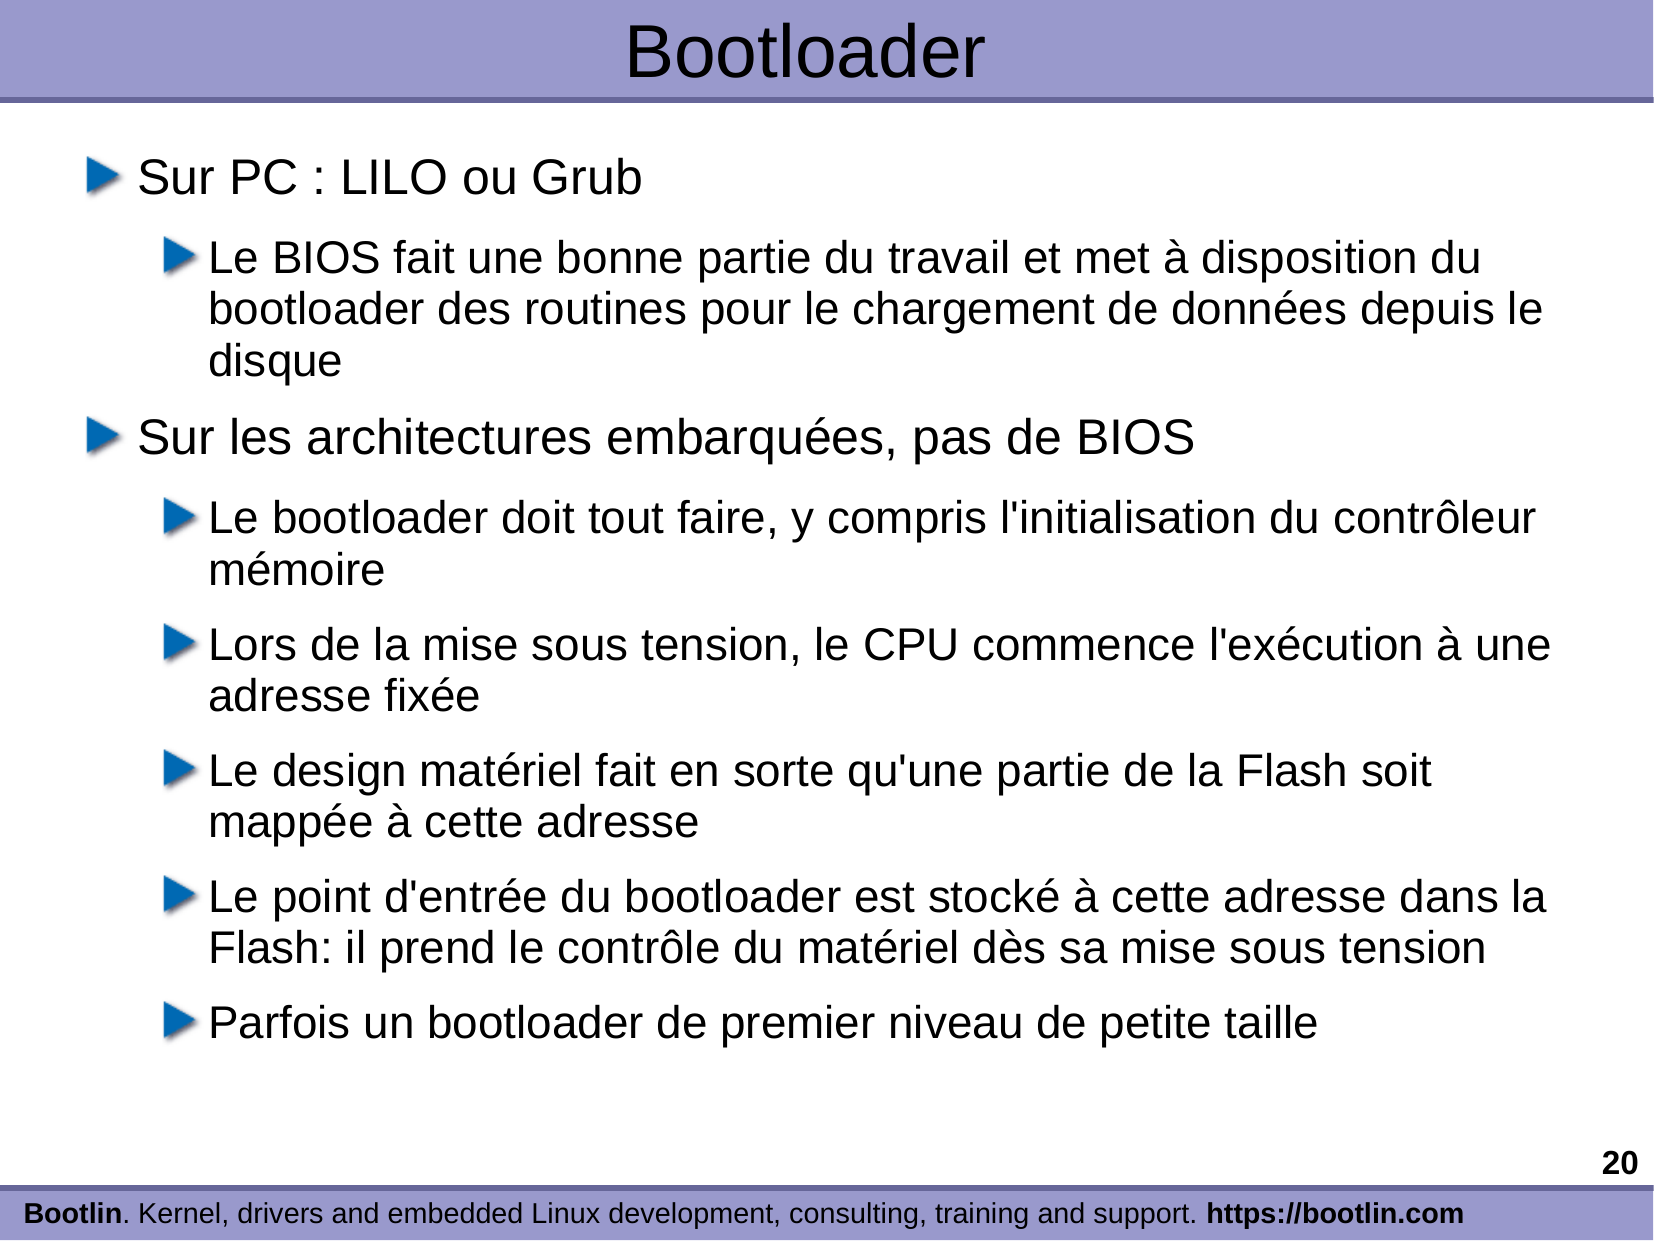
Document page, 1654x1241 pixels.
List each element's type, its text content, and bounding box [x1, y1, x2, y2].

title Bootloader [60, 5, 1551, 97]
list Sur PC : LILO ou Grub Le BIOS fait une bonne partie du travail et met à disposition du bootloader des routines pour le chargement de données depuis le disque Sur les architectures embarquées, pas de BIOS Le bootloader doit tout faire, y compris l'initialisation du contrôleur mémoire Lors de la mise sous tension, le CPU commence l'exécution à une adresse fixée Le design matériel fait en sorte qu'une partie de la Flash soit mappée à cette adresse Le point d'entrée du bootloader est stocké à cette adresse dans la Flash: il prend le contrôle du matériel dès sa mise sous tension Parfois un bootloader de premier niveau de petite taille [66, 149, 1585, 1130]
